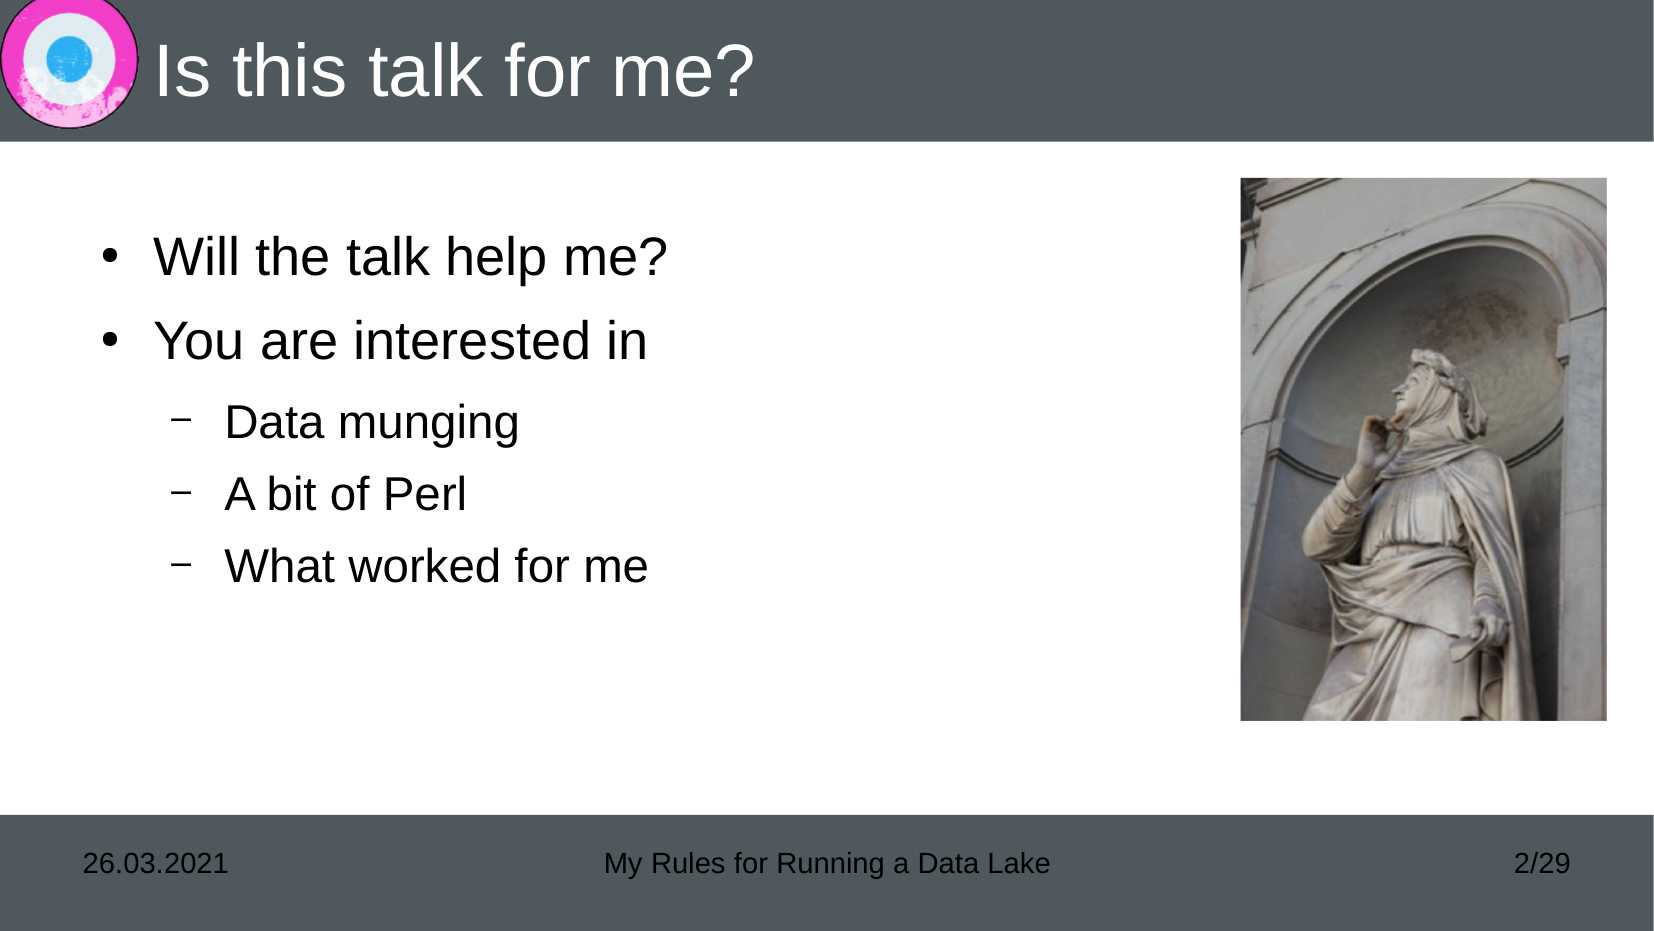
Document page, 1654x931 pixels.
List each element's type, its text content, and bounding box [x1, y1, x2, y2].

title Is this talk for me? [153, 5, 1654, 136]
list Will the talk help me? You are interested in Data munging A bit of Perl What worked for me [82, 141, 1571, 815]
picture [0, 0, 228, 148]
picture [1240, 177, 1607, 721]
